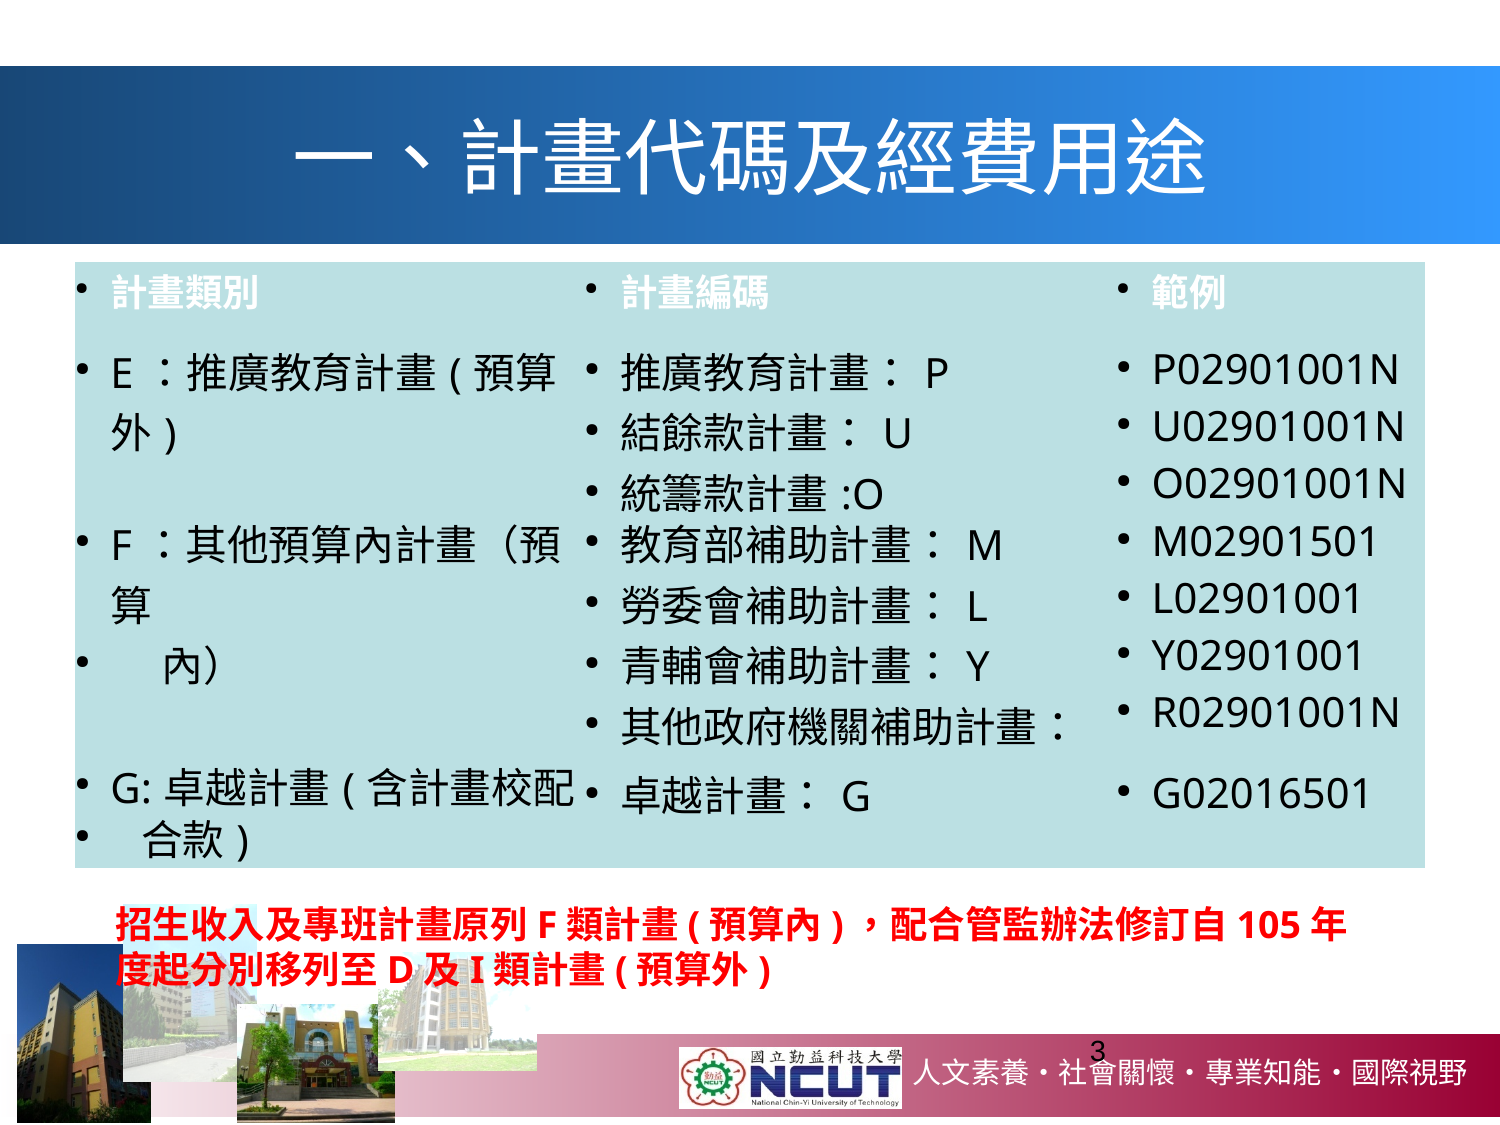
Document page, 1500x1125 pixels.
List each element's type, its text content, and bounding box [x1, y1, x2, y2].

text_box 招生收入及專班計畫原列F類計畫(預算內)，配合管監辦法修訂自105年度起分別移列至D及I類計畫(預算外) [100, 893, 1366, 1000]
table_cell P02901001N U02901001N O02901001N [1116, 340, 1425, 512]
table_cell E：推廣教育計畫(預算外) [75, 340, 585, 512]
text_box 3 [1074, 1024, 1426, 1103]
table_header 計畫類別 [75, 262, 585, 340]
table_cell F：其他預算內計畫（預算 內） [75, 512, 585, 763]
table_cell 推廣教育計畫：P 結餘款計畫：U 統籌款計畫:O [585, 340, 1116, 512]
table_cell G02016501 [1116, 763, 1425, 868]
table_cell G:卓越計畫(含計畫校配 合款) [75, 763, 585, 868]
table_cell 教育部補助計畫：M 勞委會補助計畫：L 青輔會補助計畫：Y 其他政府機關補助計畫：R [585, 512, 1116, 763]
table_cell M02901501 L02901001 Y02901001 R02901001N [1116, 512, 1425, 763]
table_header 計畫編碼 [585, 262, 1116, 340]
table_header 範例 [1116, 262, 1425, 340]
table_cell 卓越計畫：G [585, 763, 1116, 868]
title 一、計畫代碼及經費用途 [0, 66, 1500, 244]
